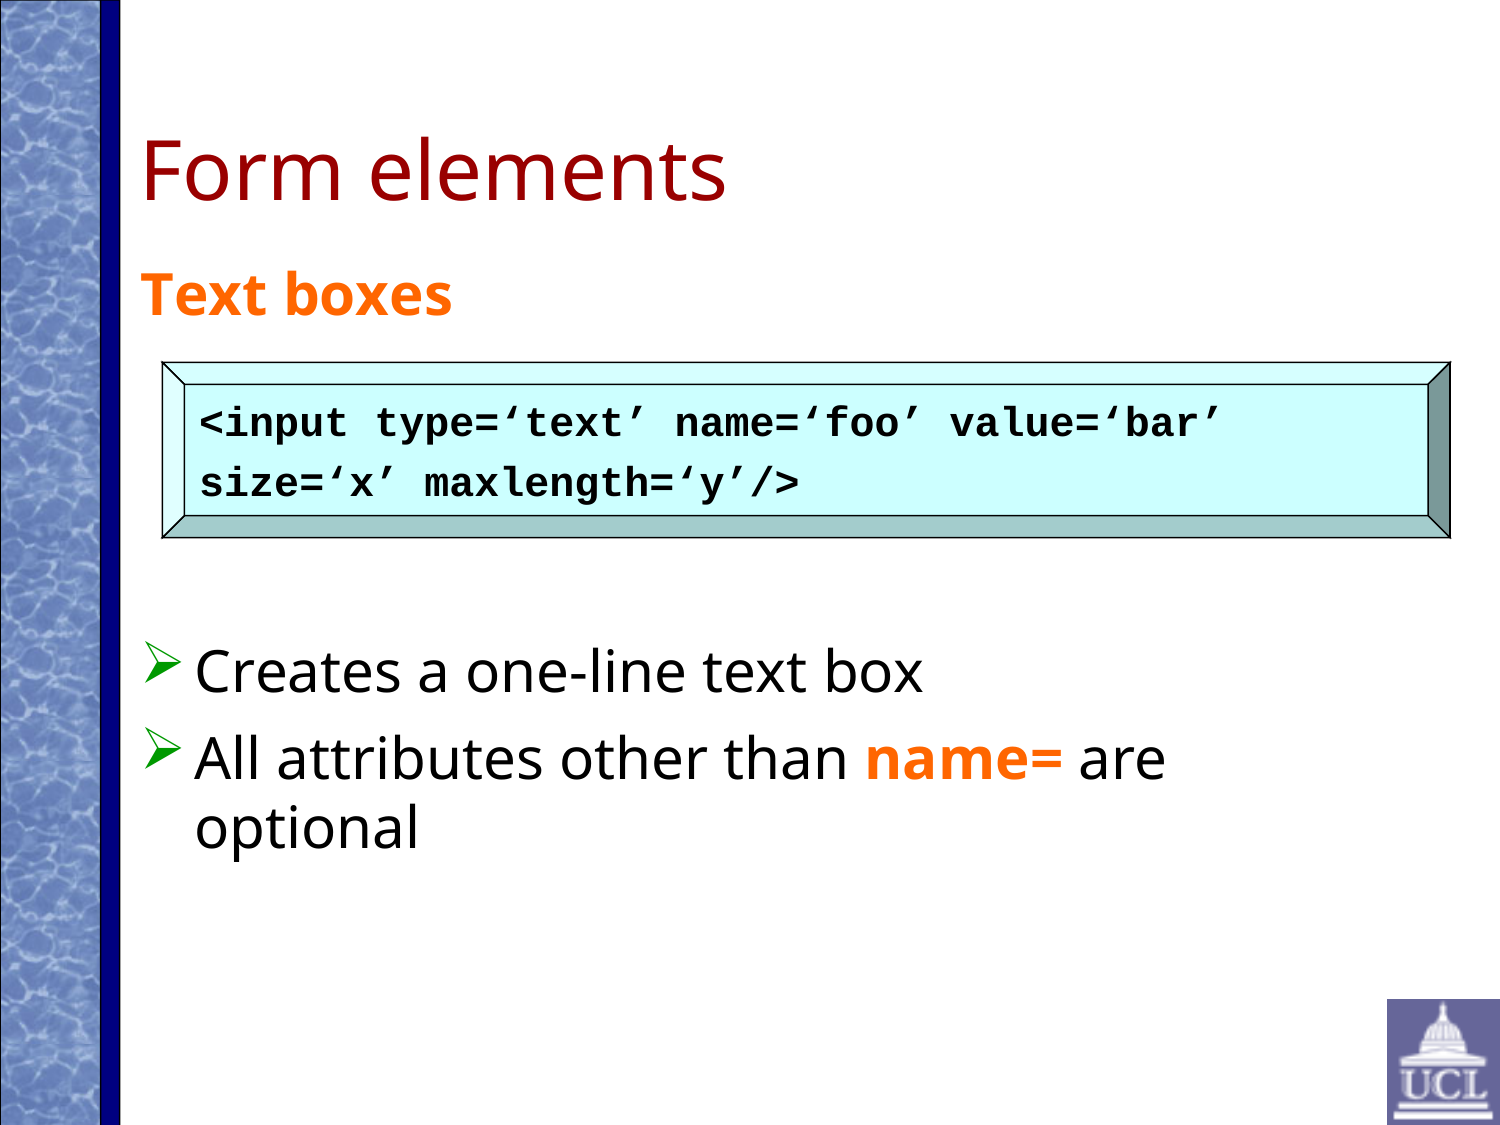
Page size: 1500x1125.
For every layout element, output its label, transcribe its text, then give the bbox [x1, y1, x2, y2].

picture [1, 1, 99, 1125]
picture [1387, 999, 1500, 1125]
title Form elements [124, 37, 1413, 225]
list Text boxes Creates a one-line text box All attributes other than name= are optional [125, 249, 1417, 1088]
text_box <input type=‘text’ name=‘foo’ value=‘bar’ size=‘x’ maxlength=‘y’/> [185, 385, 1428, 515]
